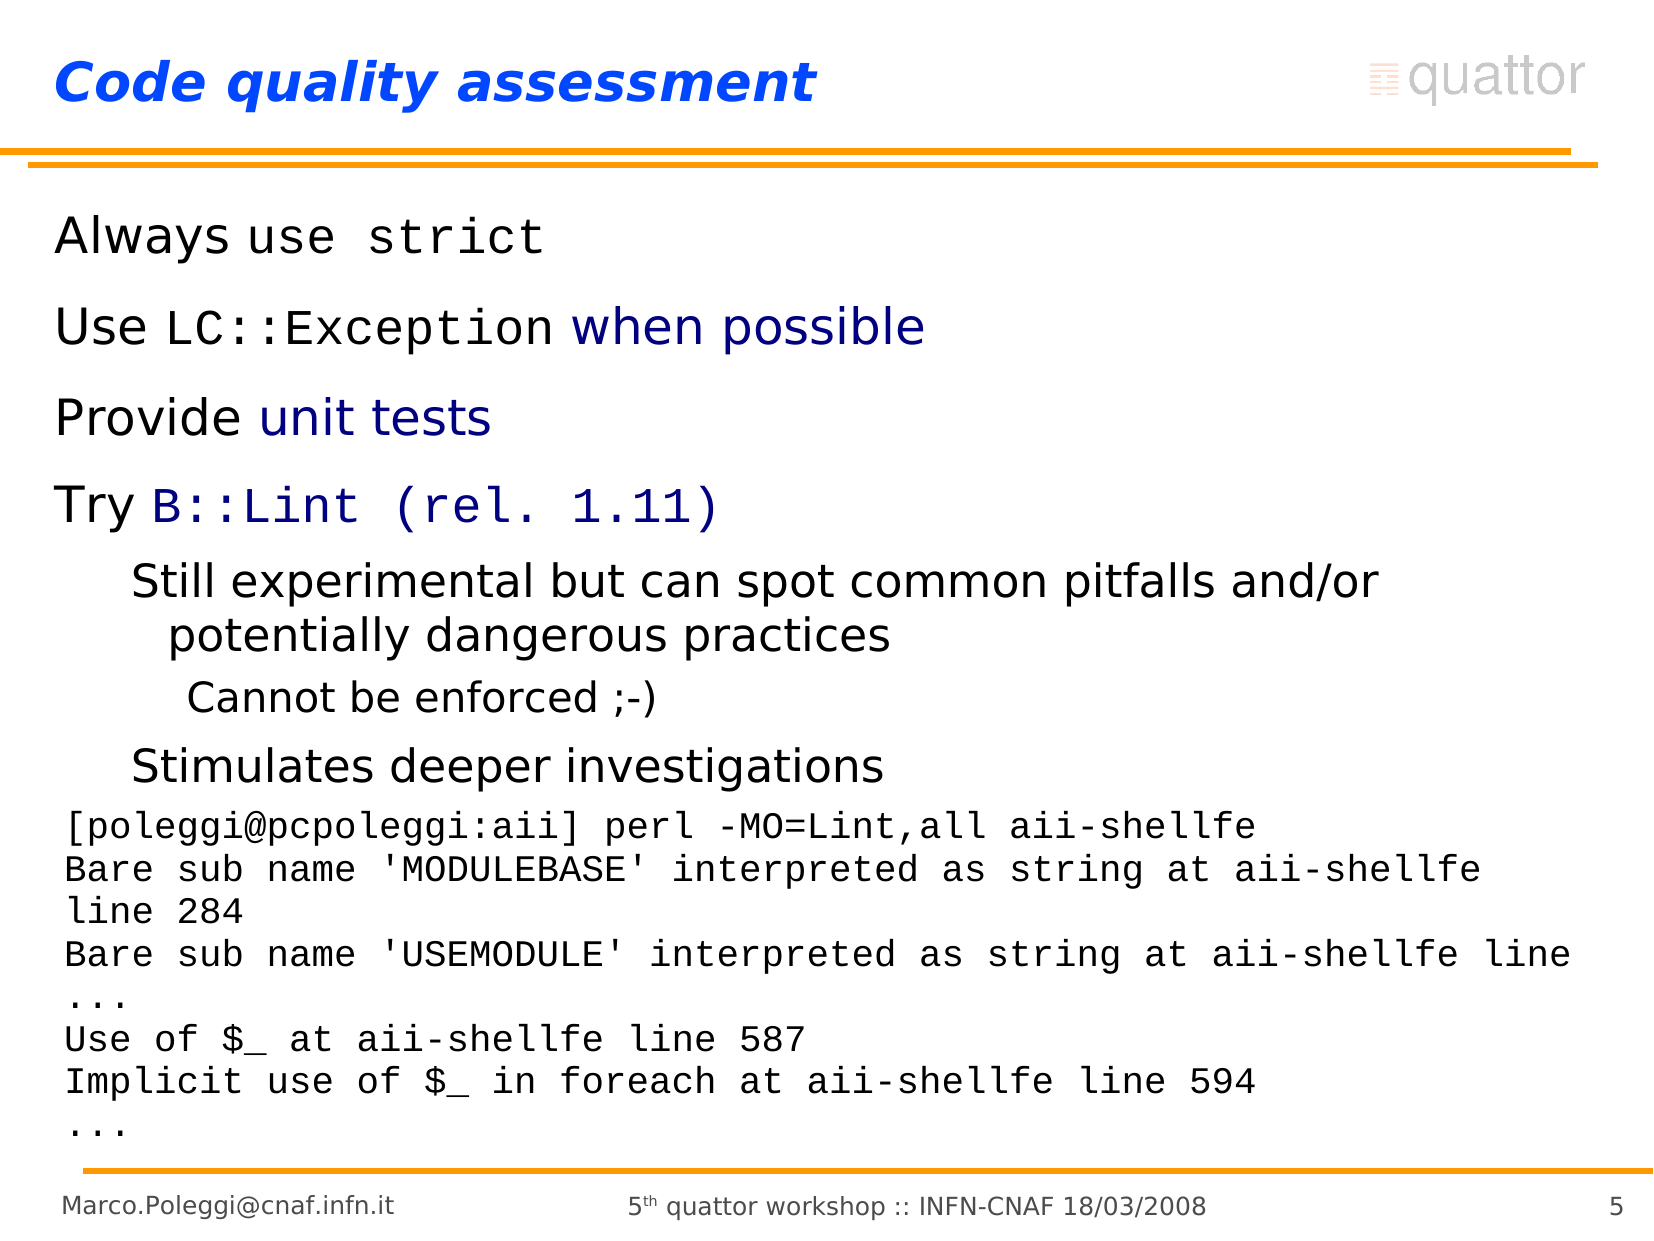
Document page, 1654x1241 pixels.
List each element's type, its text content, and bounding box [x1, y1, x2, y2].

title Code quality assessment [55, 48, 1241, 116]
list Always use strict Use LC::Exception when possible Provide unit tests Try B::Lint (rel. 1.11) Still experimental but can spot common pitfalls and/or potentially dangerous practices Cannot be enforced ;-) Stimulates deeper investigations [55, 206, 1582, 792]
text_box [poleggi@pcpoleggi:aii] perl -MO=Lint,all aii-shellfe Bare sub name 'MODULEBASE' interpreted as string at aii-shellfe line 284 Bare sub name 'USEMODULE' interpreted as string at aii-shellfe line ... Use of $_ at aii-shellfe line 587 Implicit use of $_ in foreach at aii-shellfe line 594 ... [49, 800, 1587, 1158]
